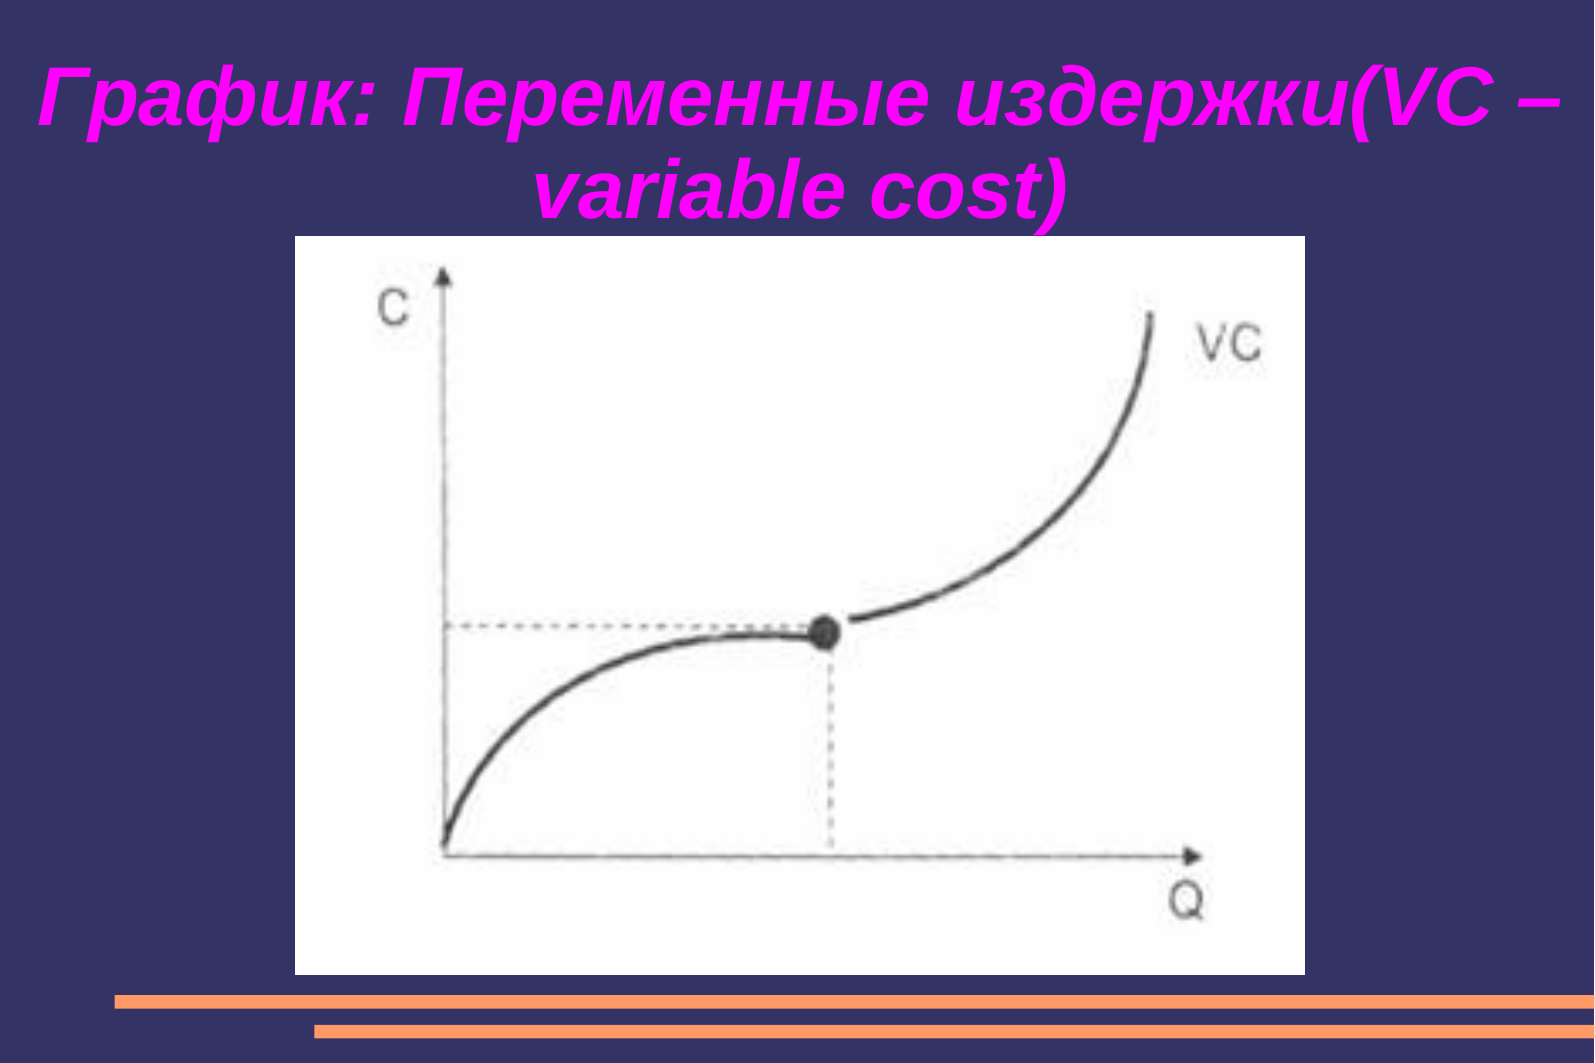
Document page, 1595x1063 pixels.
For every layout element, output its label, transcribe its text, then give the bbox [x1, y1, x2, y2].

text_box График: Переменные издержки(VC – variable cost) [29, 50, 1572, 237]
picture [295, 236, 1305, 975]
